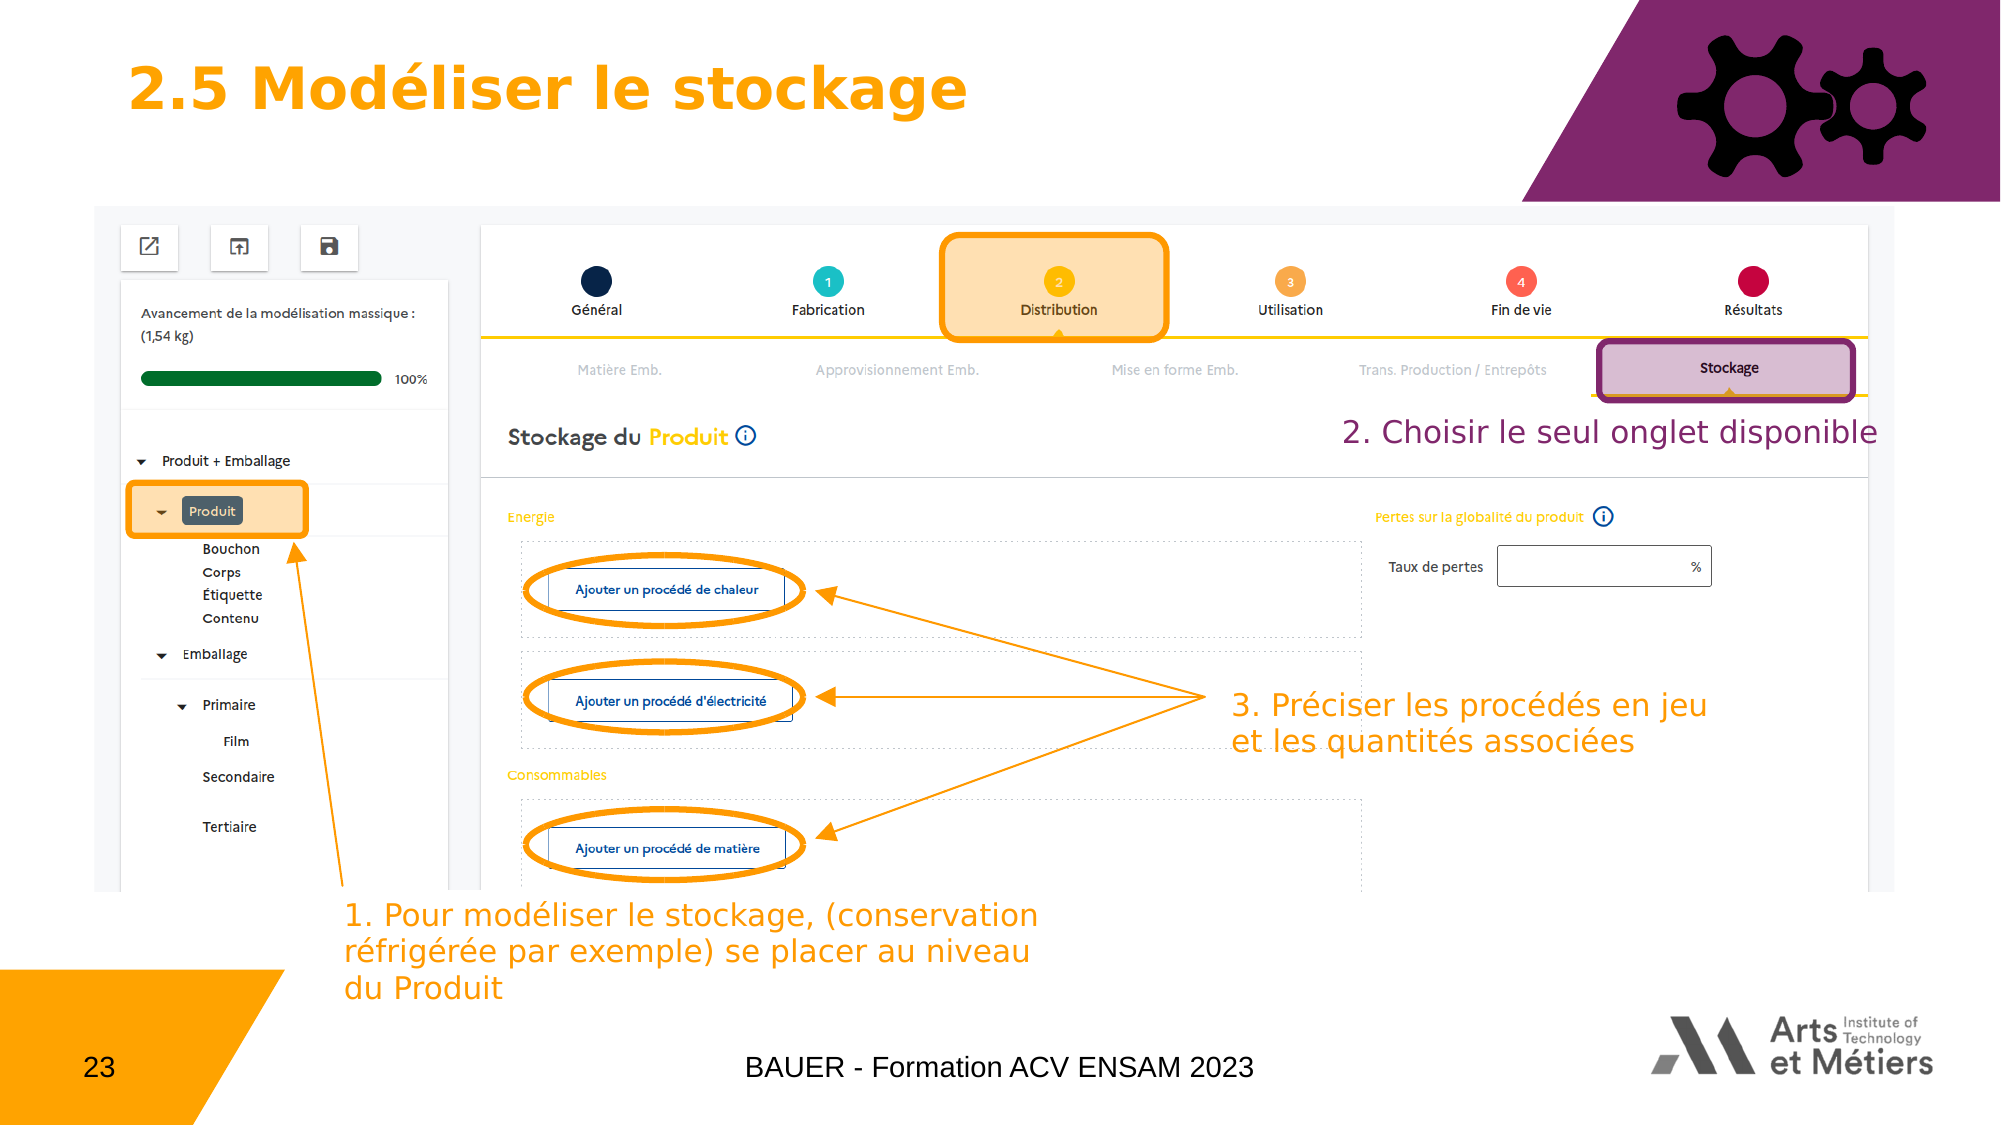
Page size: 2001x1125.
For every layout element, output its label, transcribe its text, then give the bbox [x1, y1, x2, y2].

text_box [942, 234, 1167, 340]
text_box [1599, 341, 1853, 401]
title 2.5 Modéliser le stockage [112, 51, 1512, 166]
picture [94, 206, 1895, 892]
picture [1631, 997, 1952, 1093]
text_box [128, 482, 306, 536]
picture [1677, 35, 1927, 178]
text_box 2. Choisir le seul onglet disponible [1327, 407, 1936, 459]
text_box 3. Préciser les procédés en jeu et les quantités associées [1216, 680, 1749, 768]
text_box 1. Pour modéliser le stockage, (conservation réfrigérée par exemple) se placer au niveau du Produit [329, 890, 1087, 1051]
